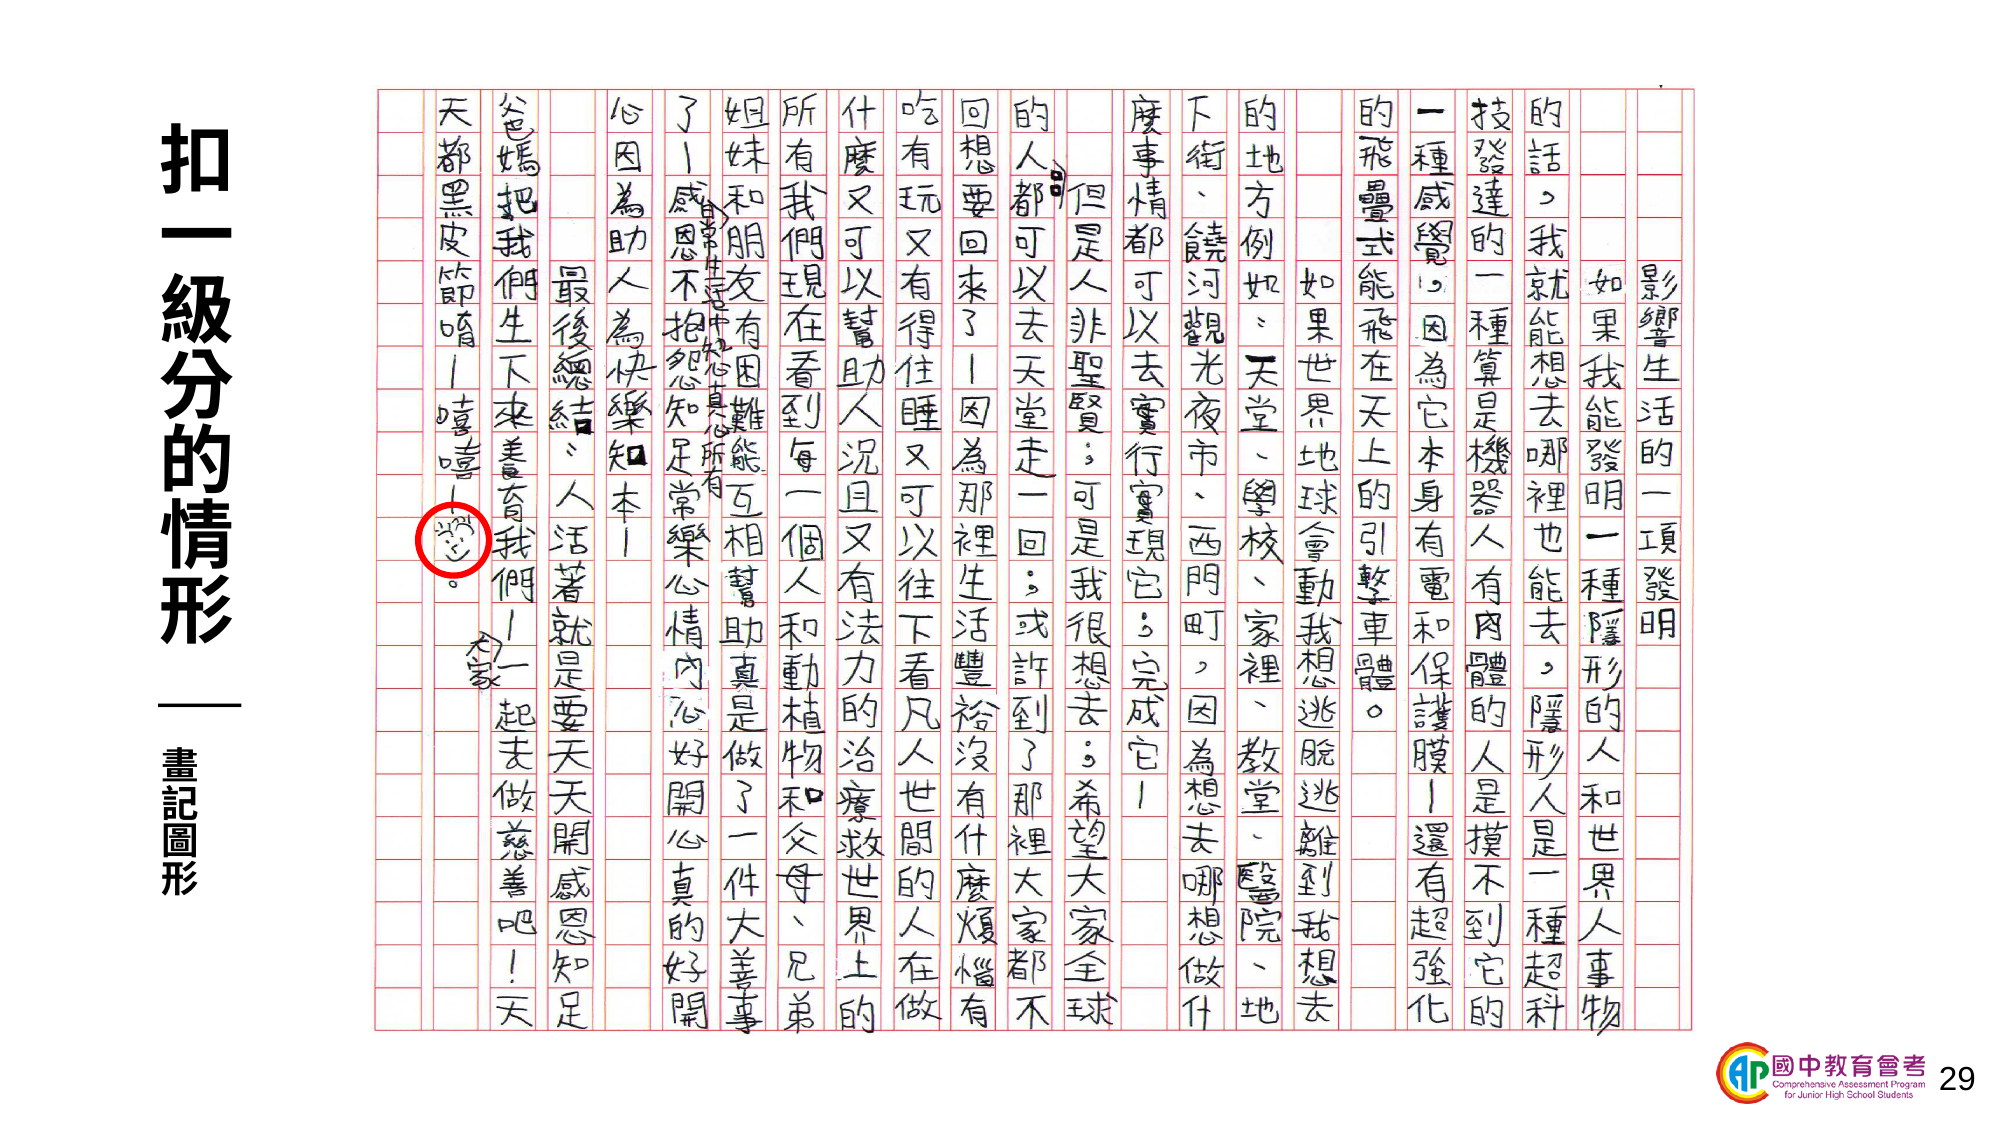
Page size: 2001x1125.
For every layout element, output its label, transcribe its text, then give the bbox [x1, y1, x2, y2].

text_box [1923, 1047, 2000, 1108]
text_box 扣一級分的情形 ｜畫記圖形 [139, 67, 256, 951]
picture [371, 85, 1695, 1038]
